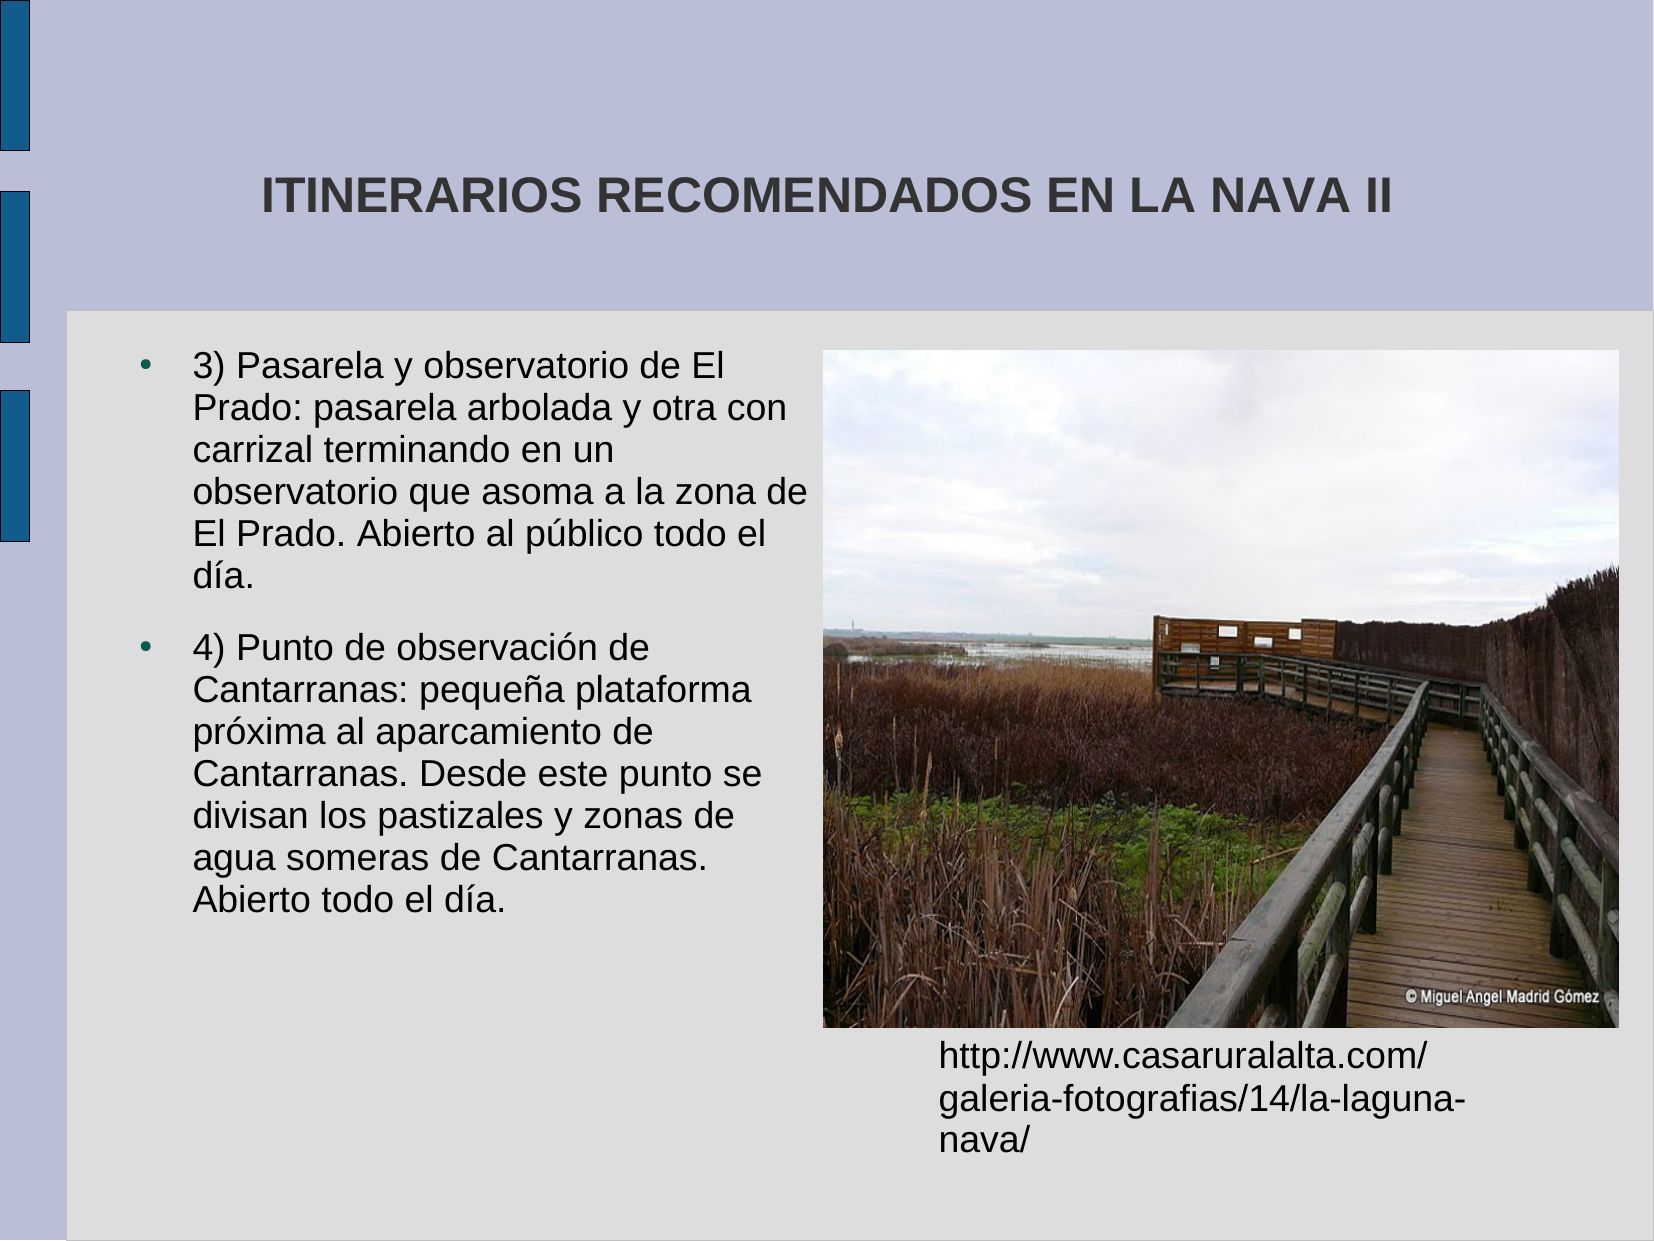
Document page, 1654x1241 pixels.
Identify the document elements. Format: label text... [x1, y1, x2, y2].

text_box http://www.casaruralalta.com/galeria-fotografias/14/la-laguna-nava/ [923, 1027, 1535, 1127]
list 3) Pasarela y observatorio de El Prado: pasarela arbolada y otra con carrizal terminando en un observatorio que asoma a la zona de El Prado. Abierto al público todo el día. 4) Punto de observación de Cantarranas: pequeña plataforma próxima al aparcamiento de Cantarranas. Desde este punto se divisan los pastizales y zonas de agua someras de Cantarranas. Abierto todo el día. [121, 344, 811, 1127]
picture [823, 350, 1619, 1028]
title ITINERARIOS RECOMENDADOS EN LA NAVA II [121, 91, 1534, 299]
